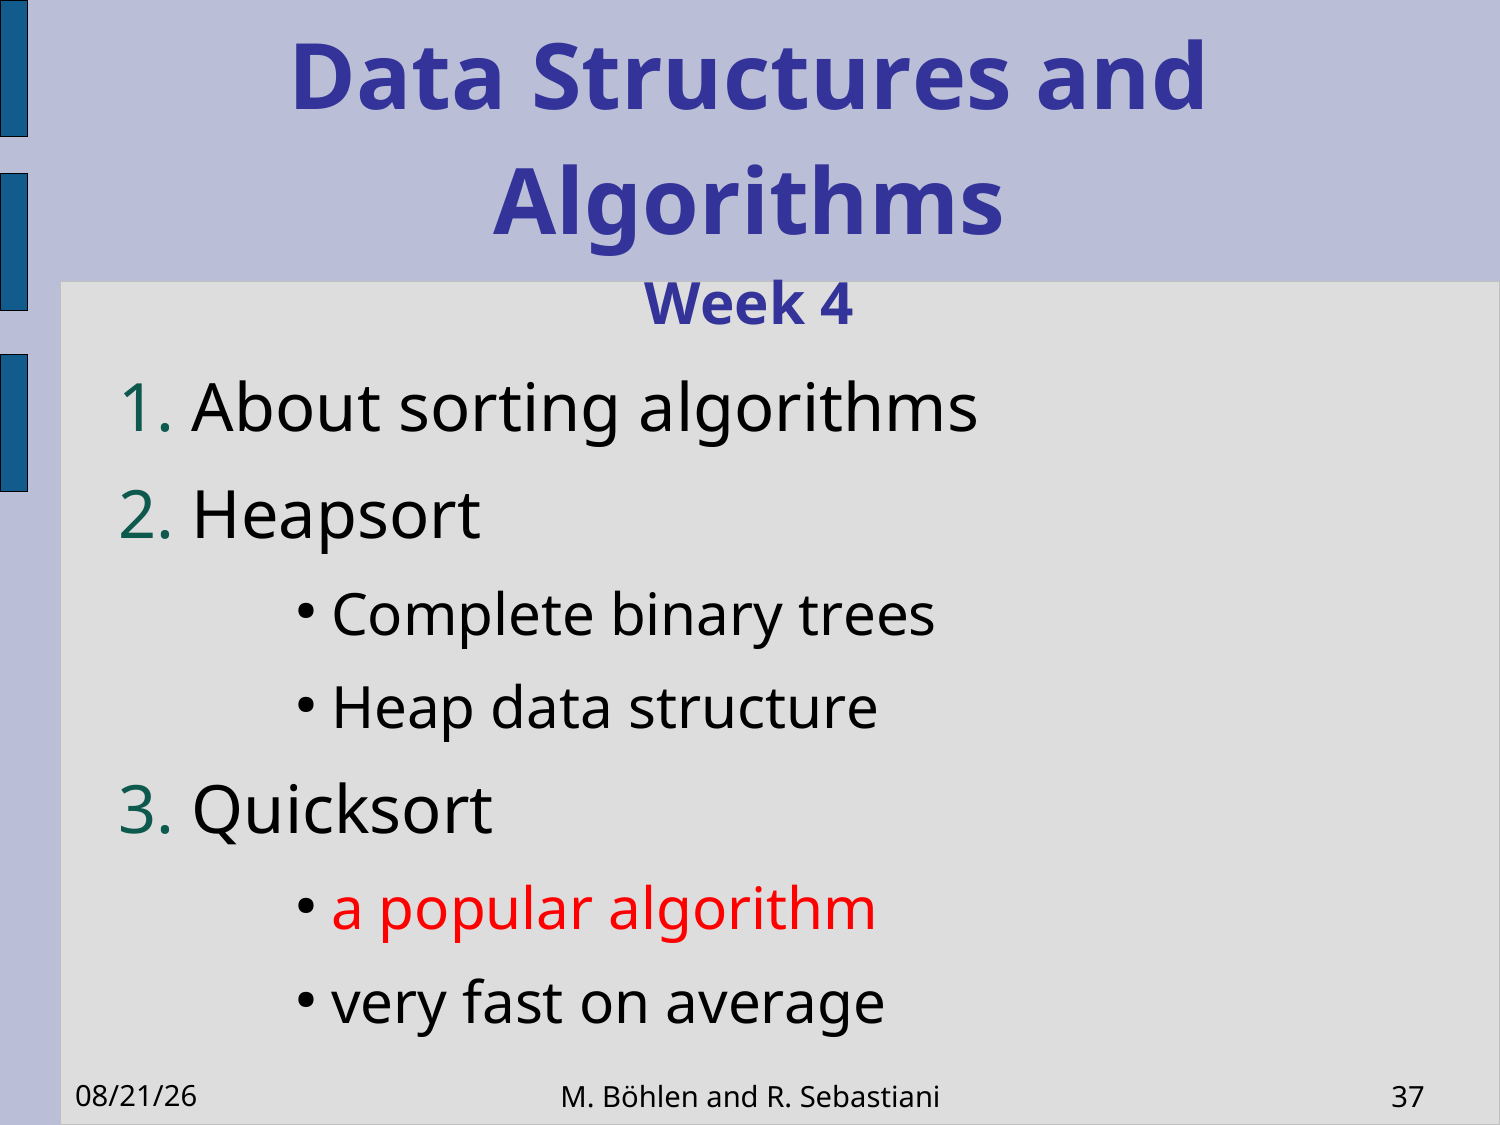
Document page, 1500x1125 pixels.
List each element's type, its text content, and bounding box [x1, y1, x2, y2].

list About sorting algorithms Heapsort Complete binary trees Heap data structure Quicksort a popular algorithm very fast on average [118, 359, 1124, 1001]
title Data Structures and Algorithms Week 4 [20, 75, 1479, 279]
